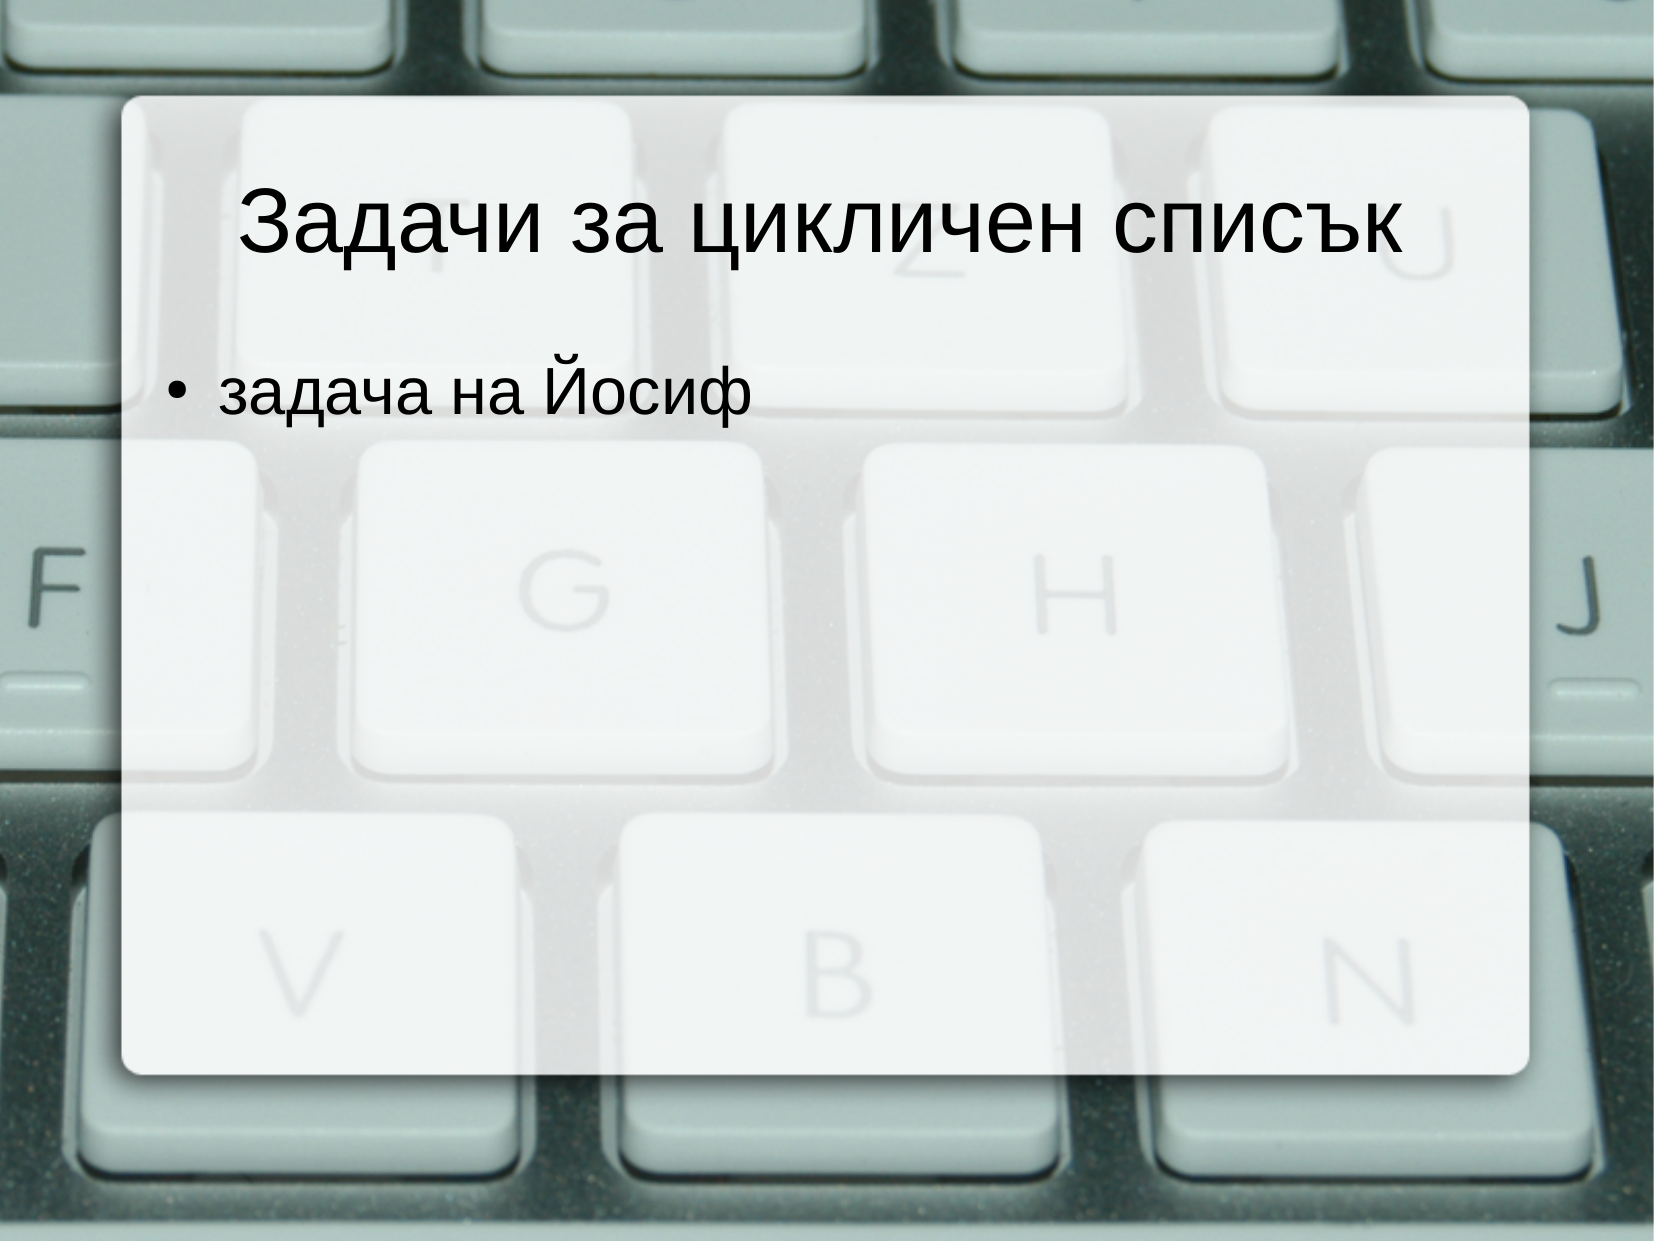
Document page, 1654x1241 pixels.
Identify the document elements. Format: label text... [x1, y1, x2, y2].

title Задачи за цикличен списък [135, 117, 1506, 325]
picture [0, 0, 1654, 1241]
list задача на Йосиф [147, 354, 1506, 1074]
